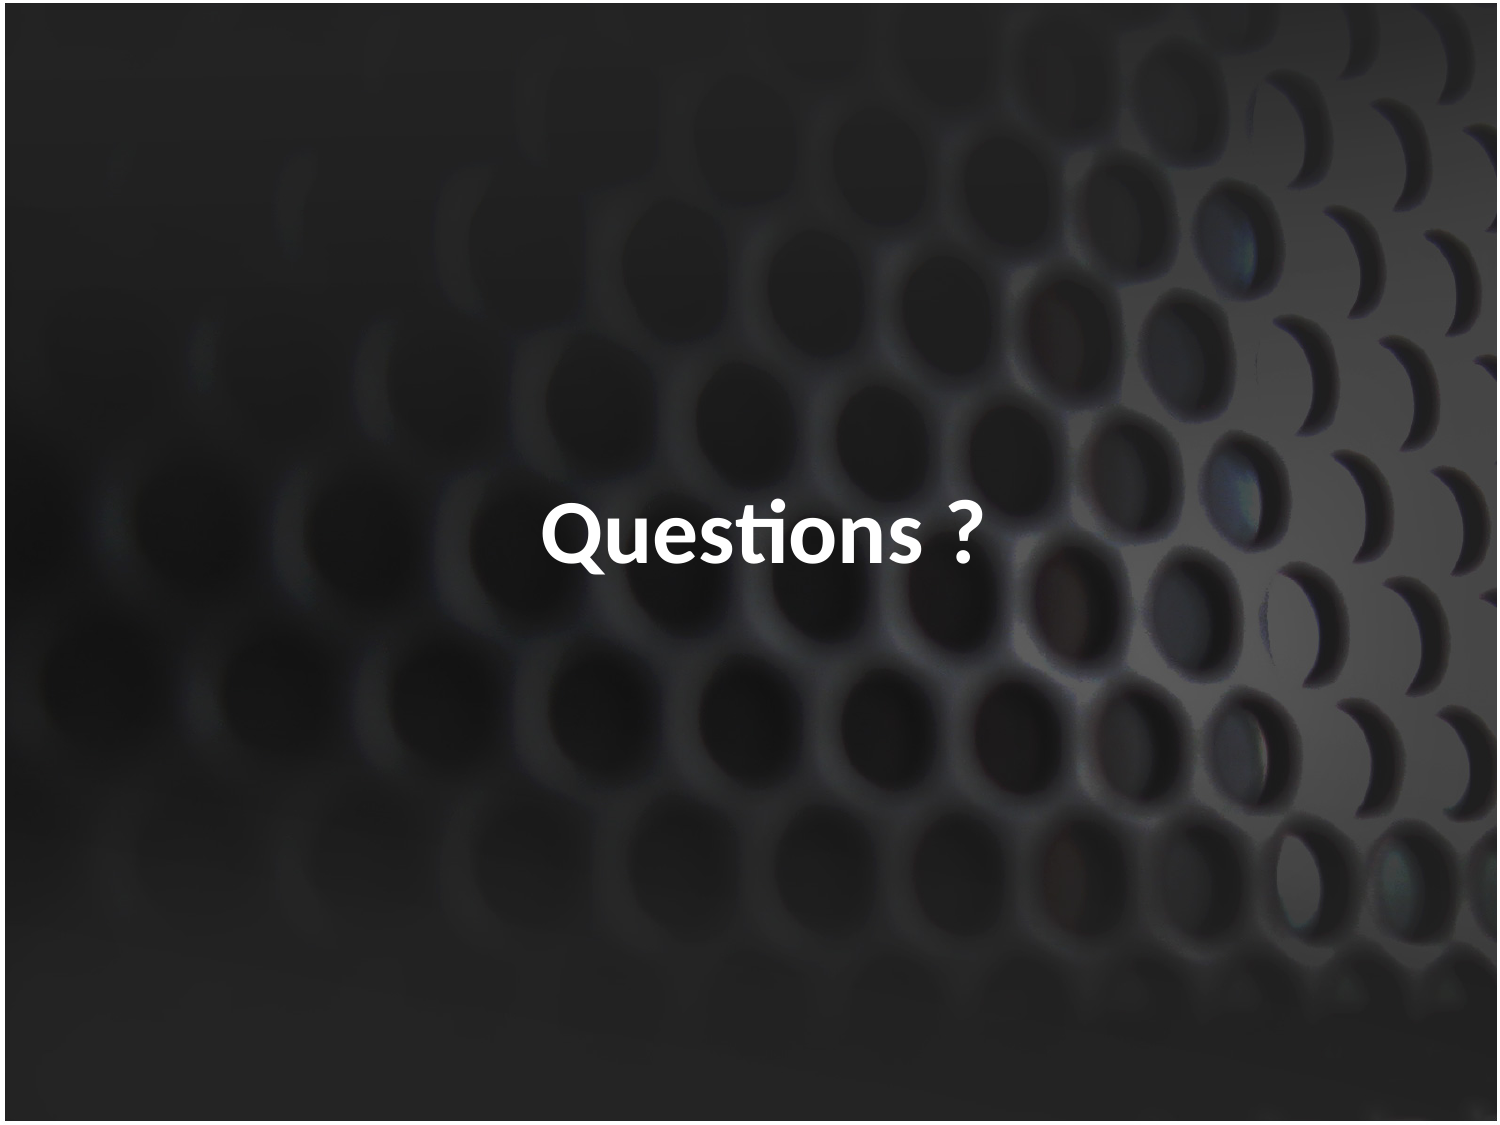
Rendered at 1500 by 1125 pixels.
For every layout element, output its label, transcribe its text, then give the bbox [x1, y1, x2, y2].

title Questions ? [88, 446, 1439, 635]
picture [0, 0, 1500, 1125]
